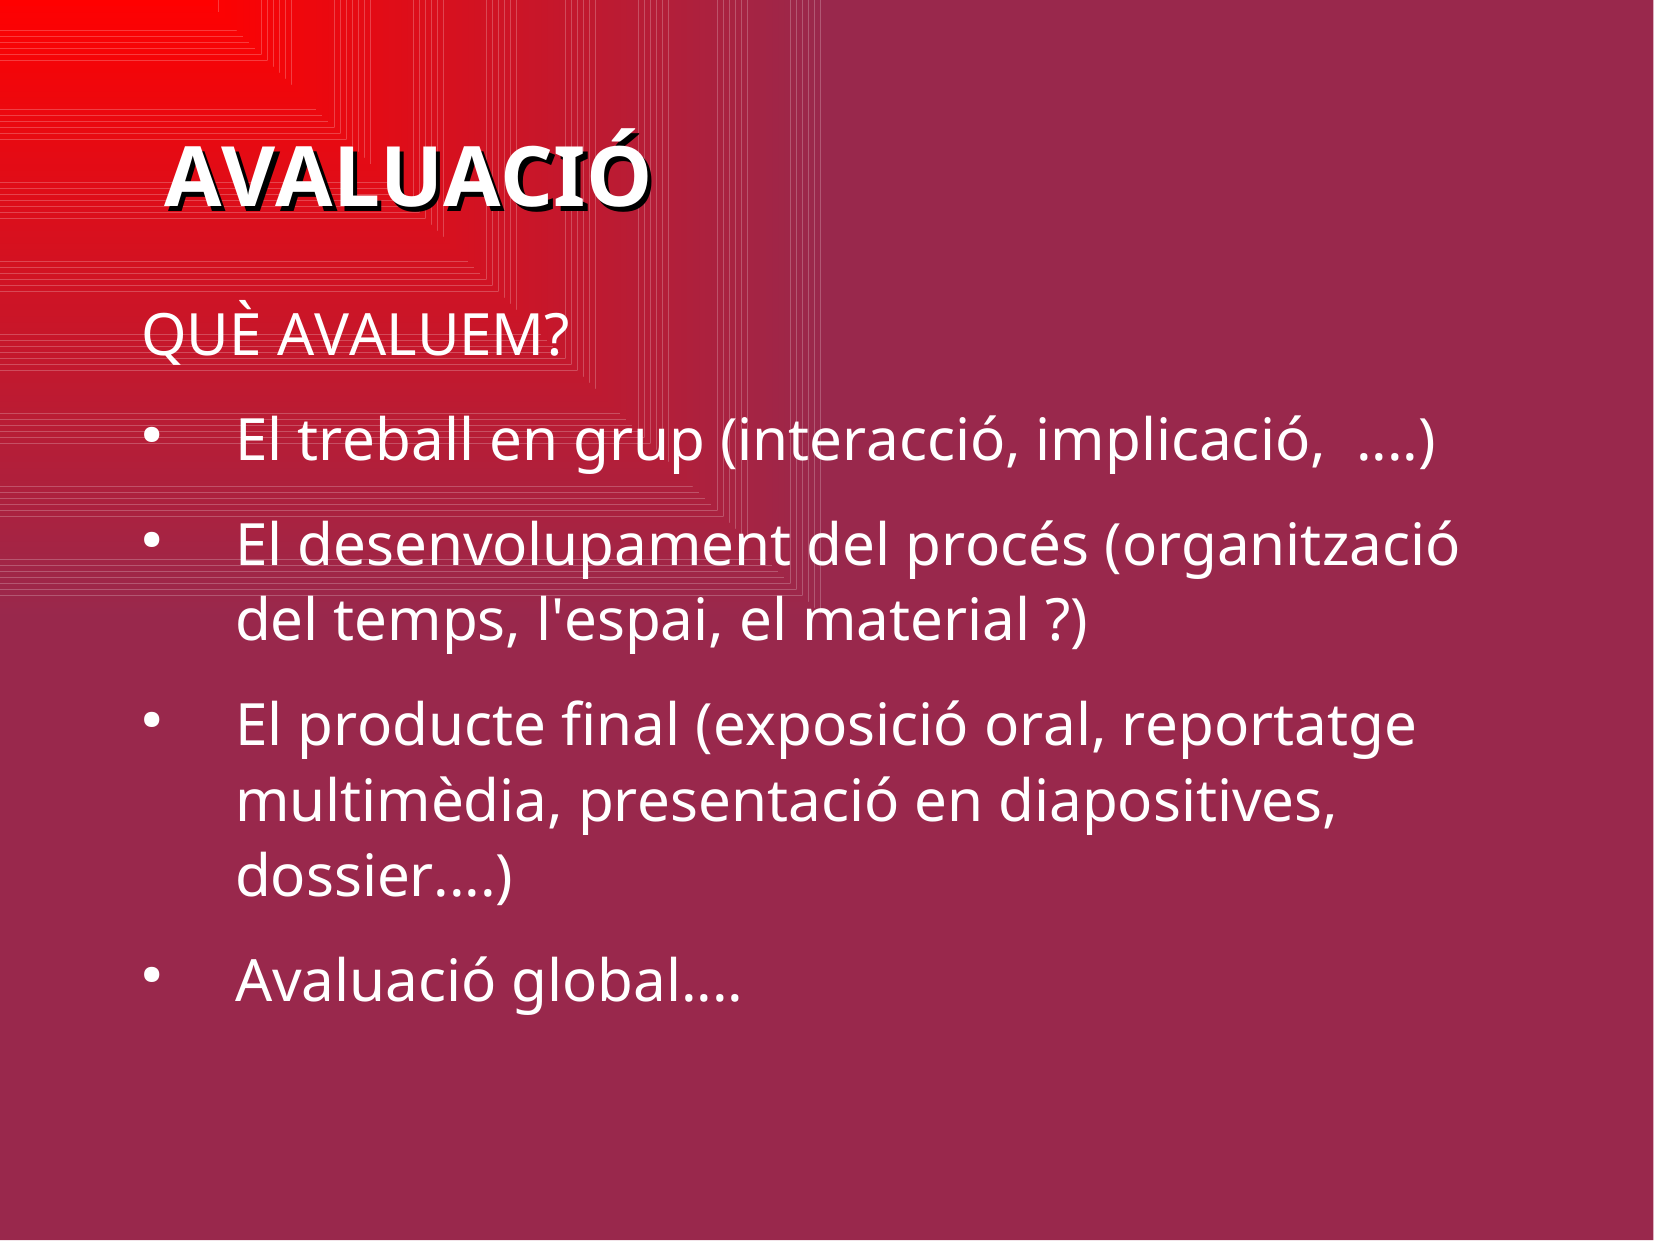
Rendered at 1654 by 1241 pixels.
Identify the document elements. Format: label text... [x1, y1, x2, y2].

title AVALUACIÓ [124, 112, 763, 238]
list QUÈ AVALUEM? El treball en grup (interacció, implicació, ....) El desenvolupament del procés (organització del temps, l'espai, el material ?) El producte final (exposició oral, reportatge multimèdia, presentació en diapositives, dossier....) Avaluació global.... [125, 287, 1525, 1026]
